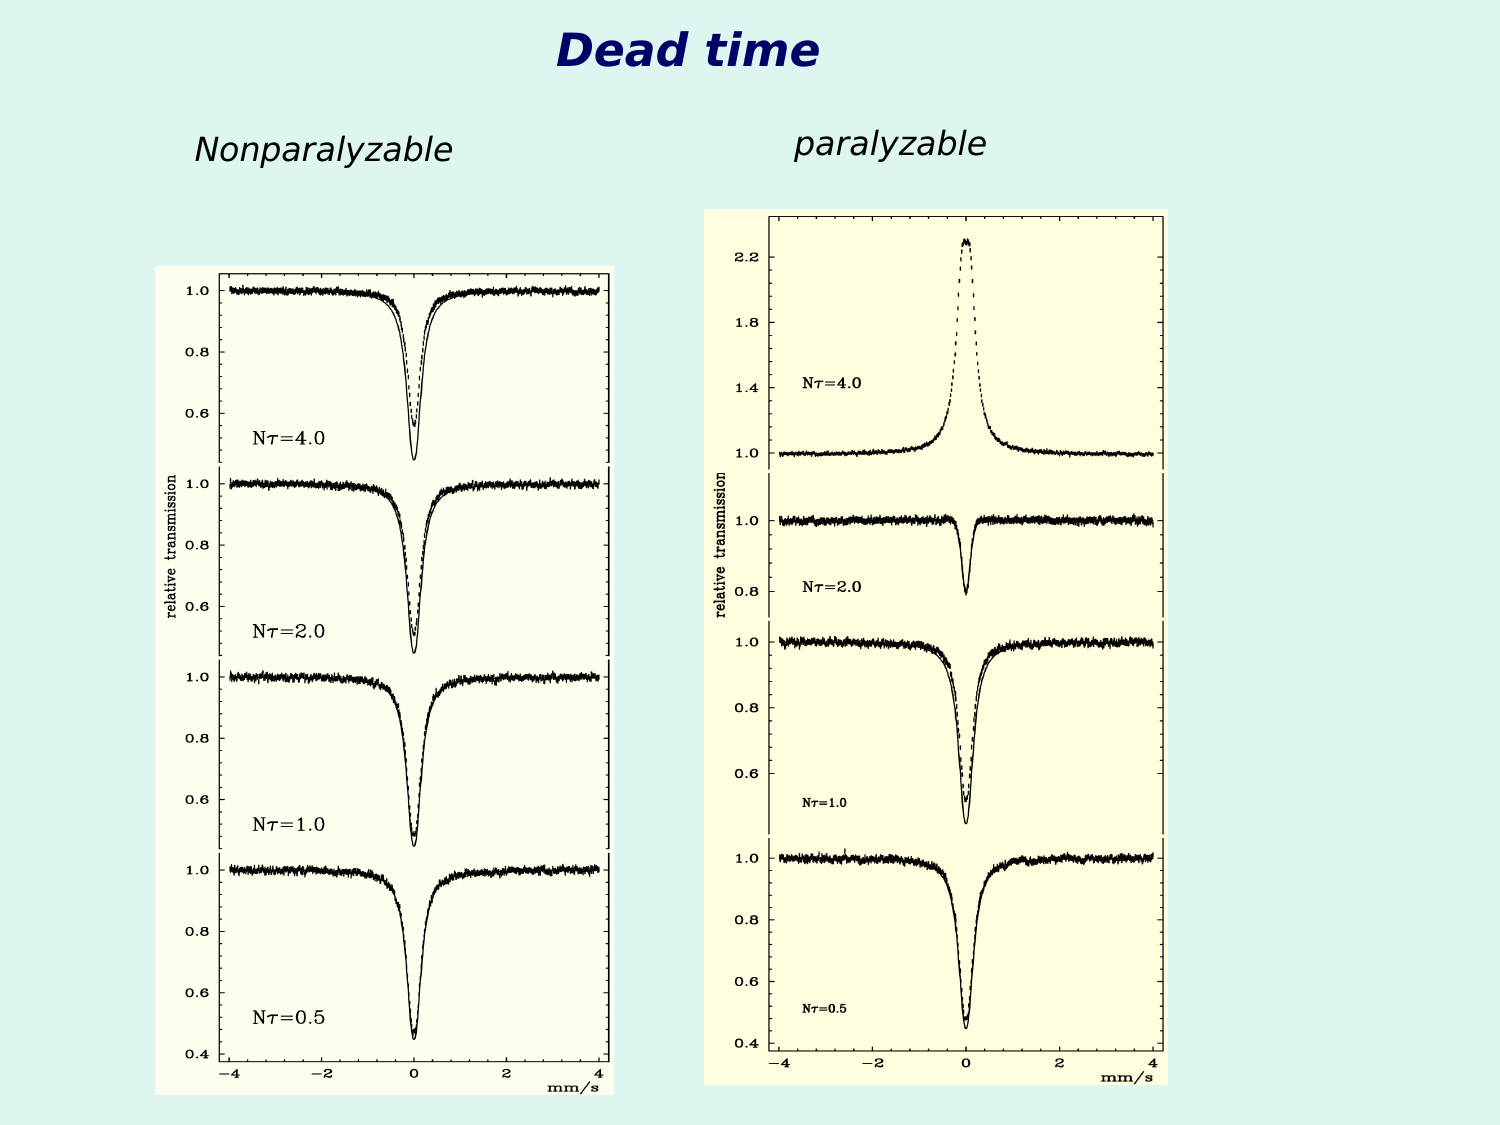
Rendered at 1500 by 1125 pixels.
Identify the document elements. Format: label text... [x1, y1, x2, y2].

picture [704, 209, 1171, 1086]
text_box paralyzable [740, 110, 1044, 171]
text_box Nonparalyzable [179, 120, 494, 181]
picture [155, 266, 616, 1096]
text_box Dead time [540, 13, 951, 84]
